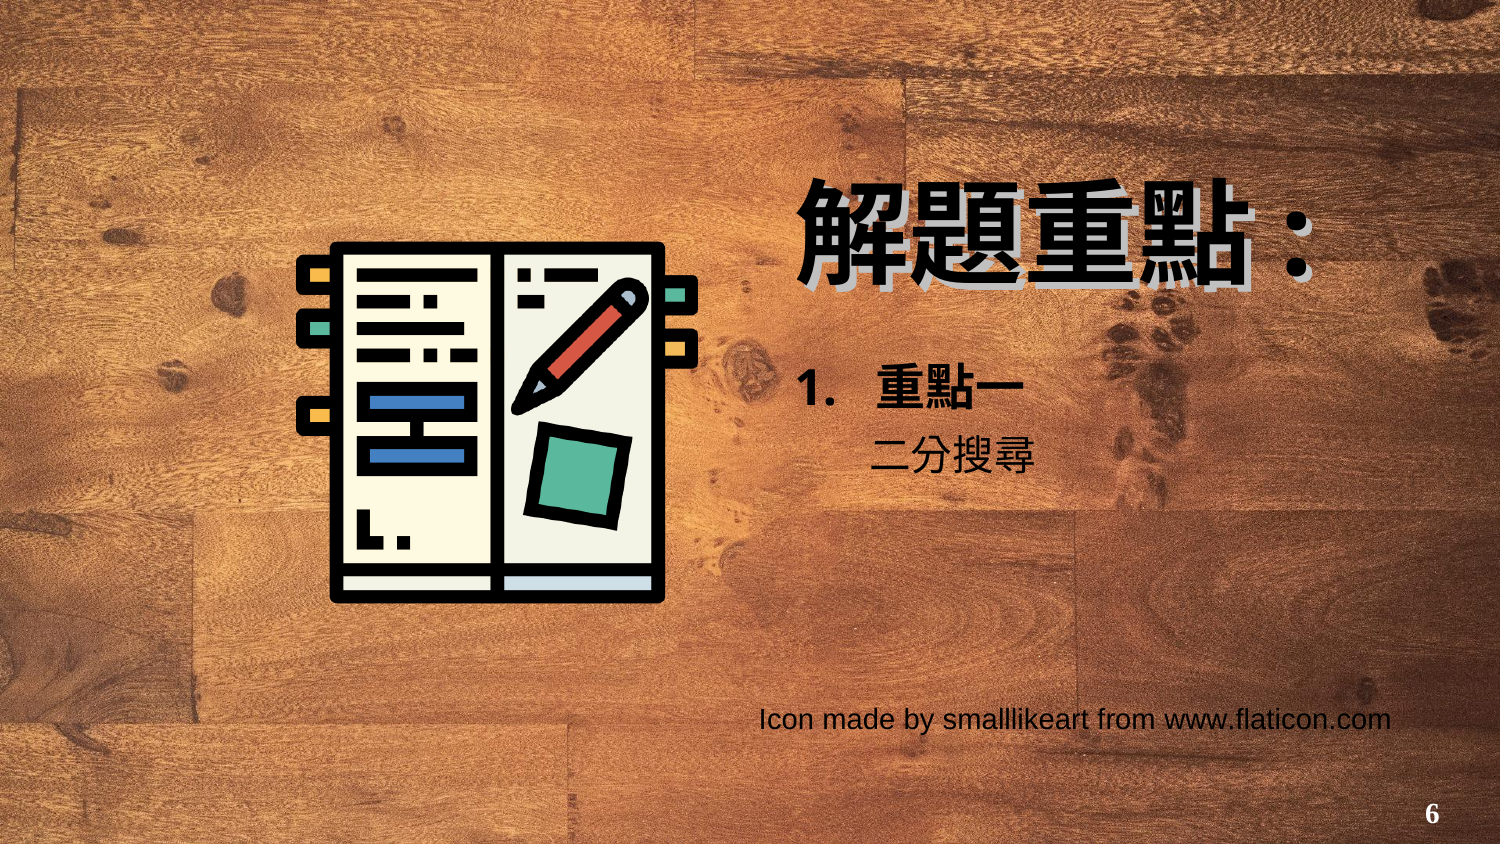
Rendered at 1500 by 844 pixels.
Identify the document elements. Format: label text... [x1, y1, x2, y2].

picture [296, 221, 698, 623]
subtitle 1. 重點一 二分搜尋 [779, 338, 1378, 642]
slide_number 6 [1410, 779, 1500, 844]
text_box Icon made by smalllikeart from www.flaticon.com [744, 693, 1407, 743]
title 解題重點: [779, 122, 1311, 314]
